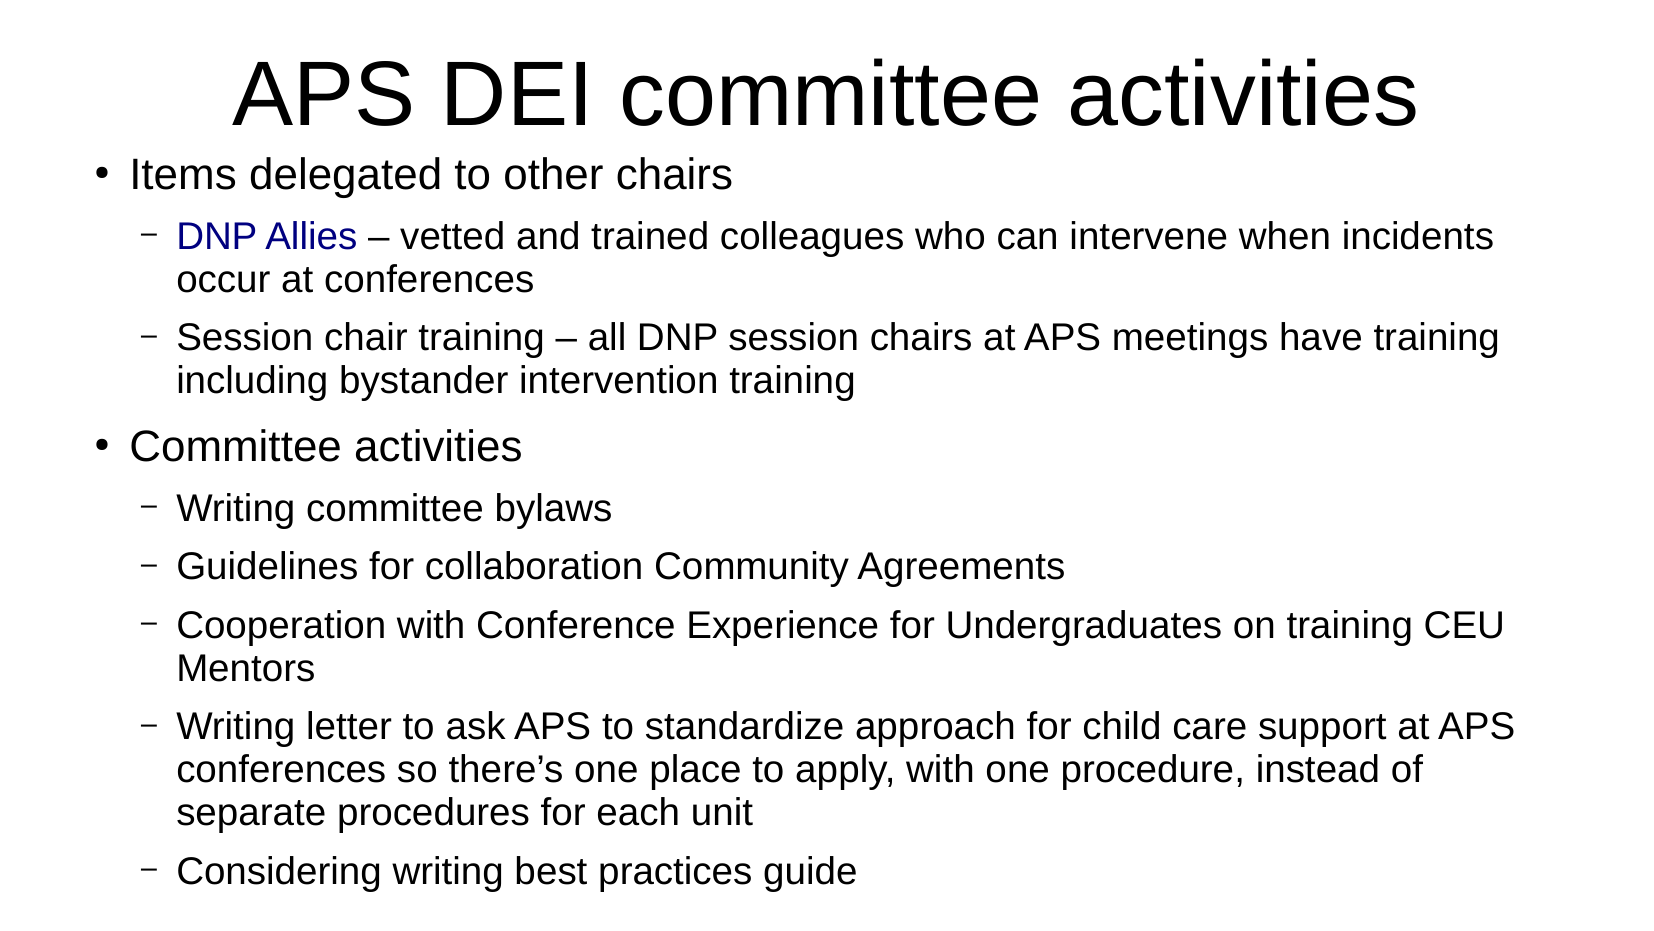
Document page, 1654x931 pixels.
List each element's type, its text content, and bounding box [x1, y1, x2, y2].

list Items delegated to other chairs DNP Allies – vetted and trained colleagues who can intervene when incidents occur at conferences Session chair training – all DNP session chairs at APS meetings have training including bystander intervention training Committee activities Writing committee bylaws Guidelines for collaboration Community Agreements Cooperation with Conference Experience for Undergraduates on training CEU Mentors Writing letter to ask APS to standardize approach for child care support at APS conferences so there’s one place to apply, with one procedure, instead of separate procedures for each unit Considering writing best practices guide [82, 150, 1571, 901]
title APS DEI committee activities [82, 37, 1571, 150]
